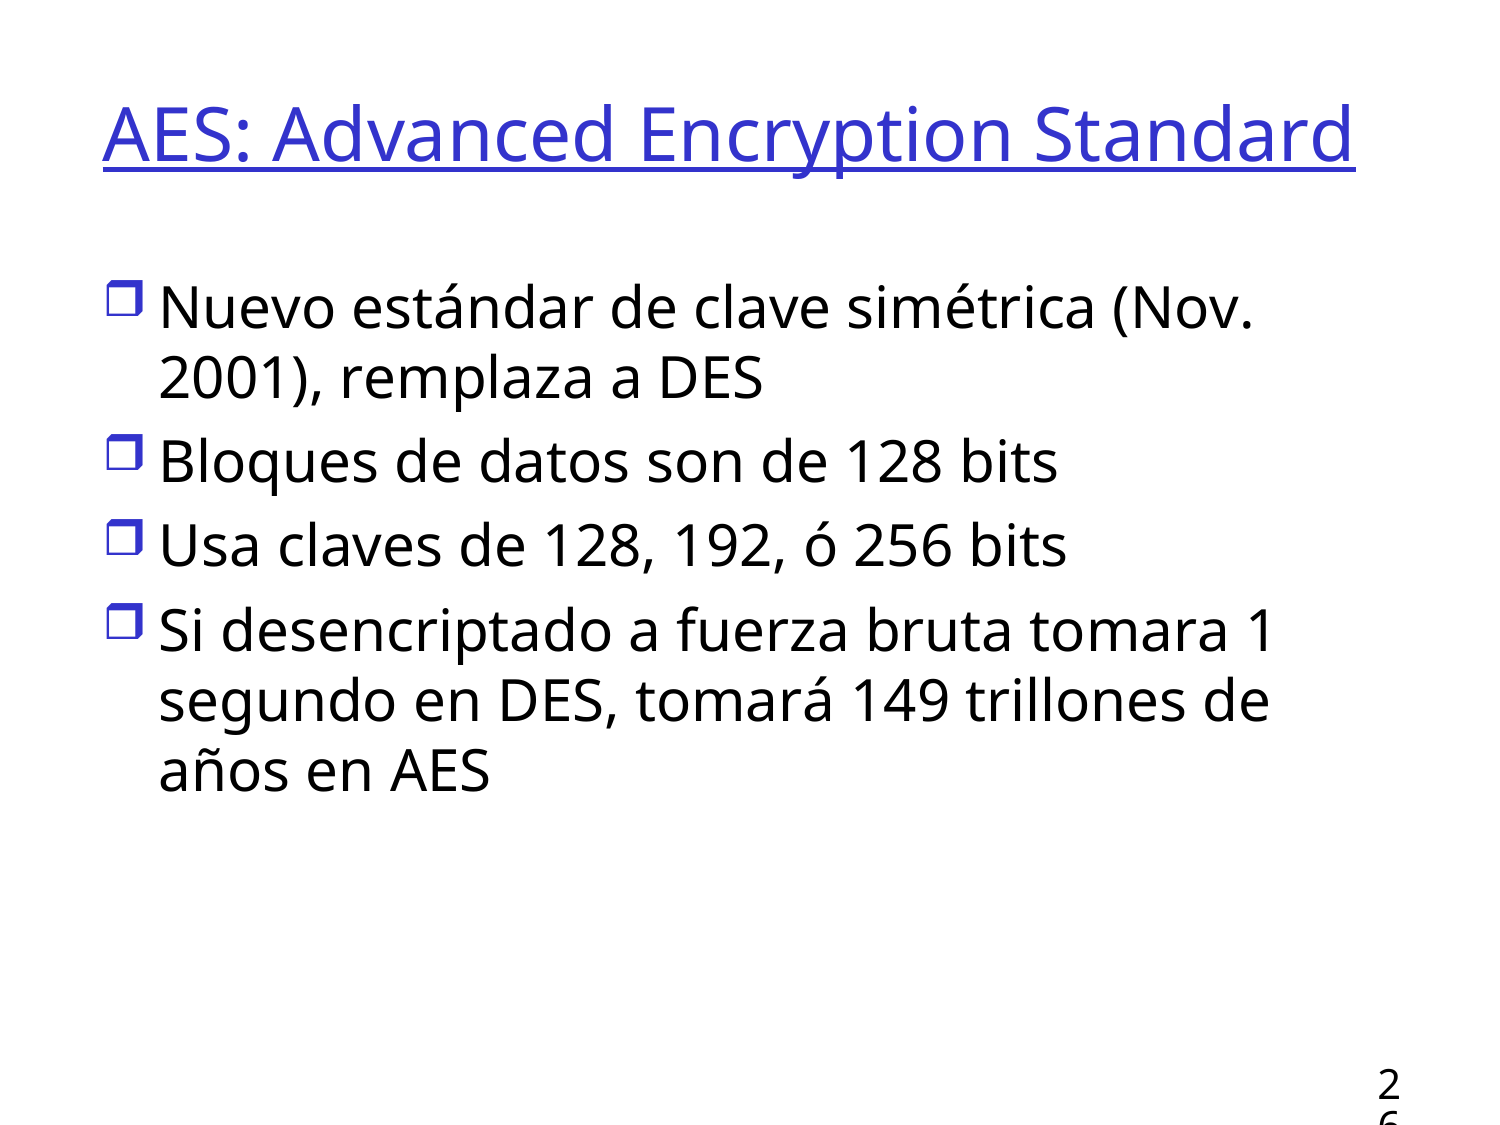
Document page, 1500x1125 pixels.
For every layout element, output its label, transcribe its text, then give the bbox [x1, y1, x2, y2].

list Nuevo estándar de clave simétrica (Nov. 2001), remplaza a DES Bloques de datos son de 128 bits Usa claves de 128, 192, ó 256 bits Si desencriptado a fuerza bruta tomara 1 segundo en DES, tomará 149 trillones de años en AES [87, 262, 1363, 1026]
title AES: Advanced Encryption Standard [87, 33, 1434, 229]
